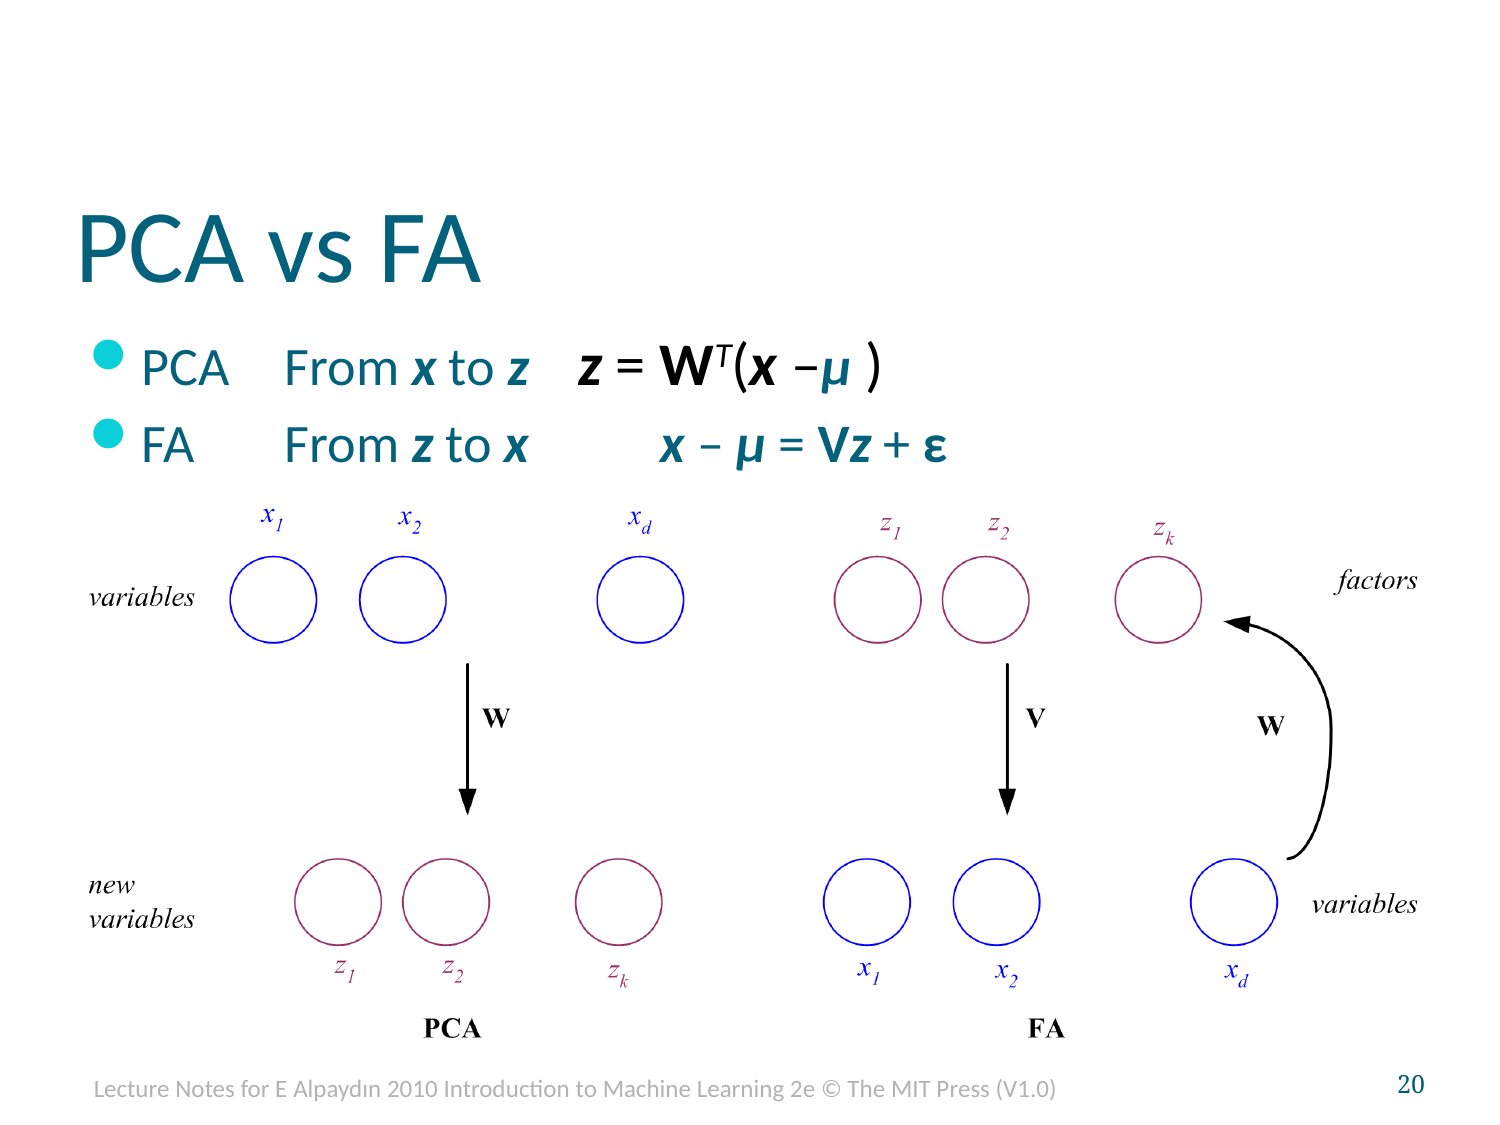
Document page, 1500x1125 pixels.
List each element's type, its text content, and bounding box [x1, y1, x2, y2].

title PCA vs FA [75, 115, 1425, 303]
slide_number <number> [1299, 1042, 1425, 1103]
picture [88, 491, 1418, 1046]
text_box z [1319, 574, 1373, 649]
list PCA From x to z z = WT(x –µ ) FA From z to x x – µ = Vz + ε [75, 317, 1425, 1038]
text_box x [1317, 893, 1374, 968]
text_box z [91, 904, 144, 980]
text_box x [88, 586, 146, 661]
footer Lecture Notes for E Alpaydın 2010 Introduction to Machine Learning 2e © The MIT Press (V1.0) [93, 1042, 1254, 1103]
